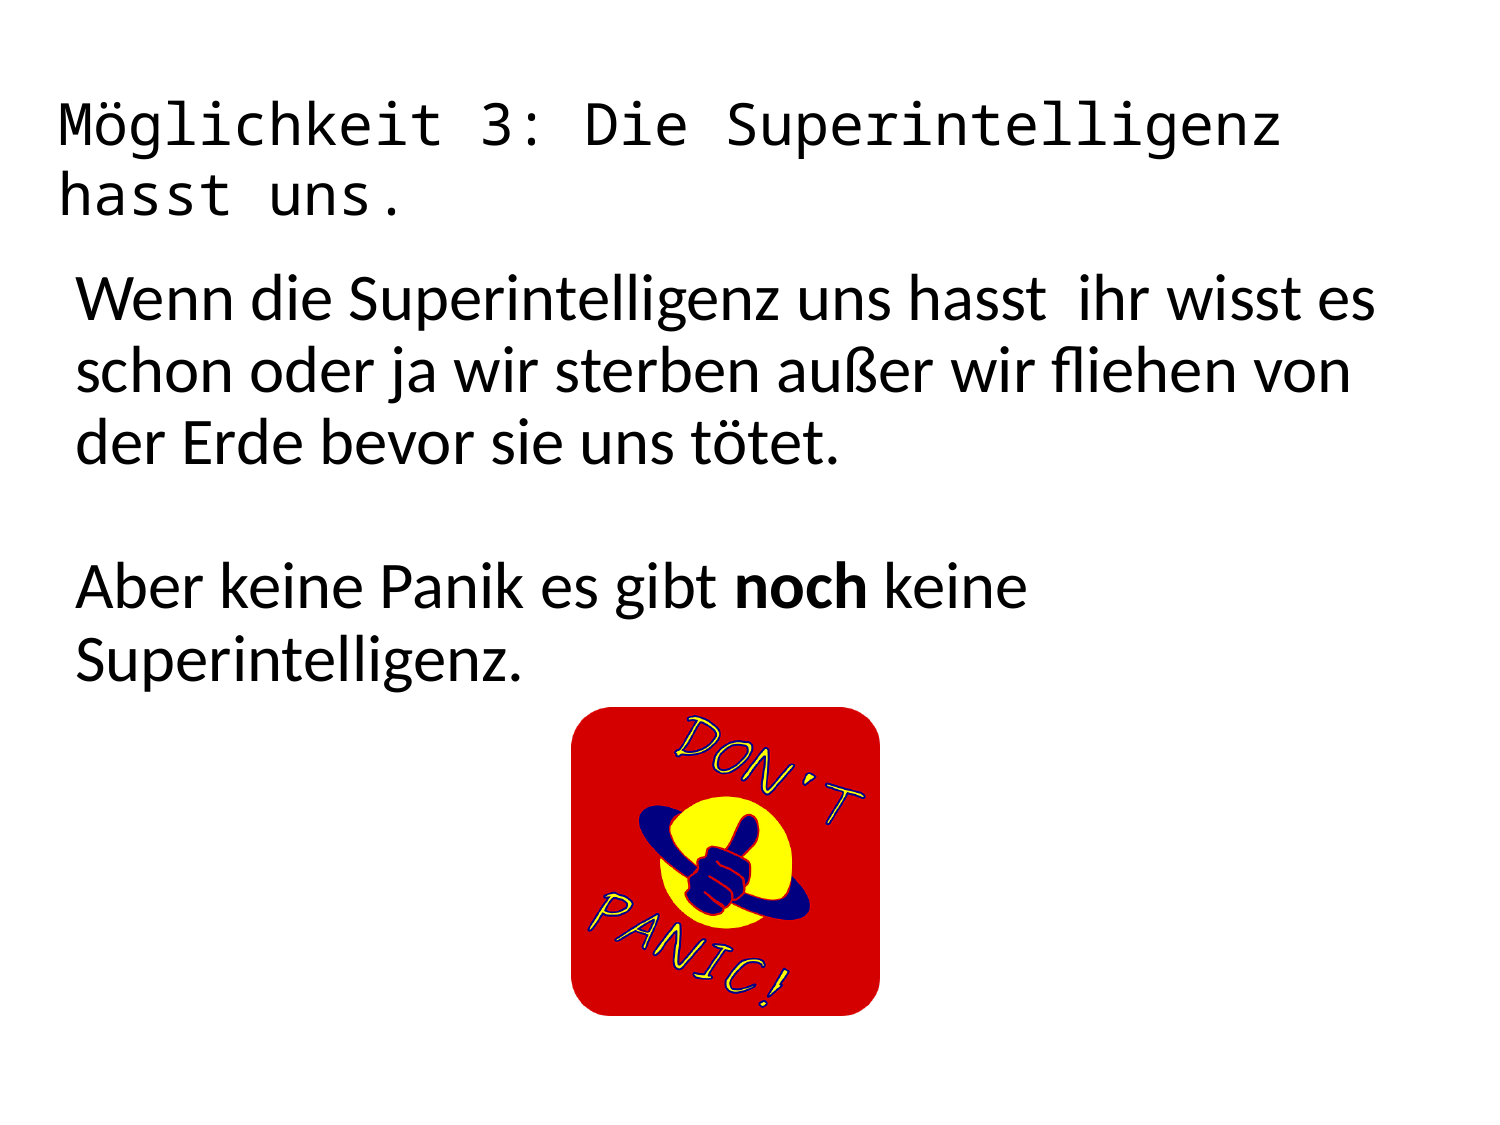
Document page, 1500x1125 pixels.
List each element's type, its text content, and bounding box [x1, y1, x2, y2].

list Wenn die Superintelligenz uns hasst ihr wisst es schon oder ja wir sterben außer wir fliehen von der Erde bevor sie uns tötet. Aber keine Panik es gibt noch keine Superintelligenz. [75, 263, 1419, 916]
title Möglichkeit 3: Die Superintelligenz hasst uns. [59, 77, 1441, 237]
picture [571, 708, 880, 1016]
